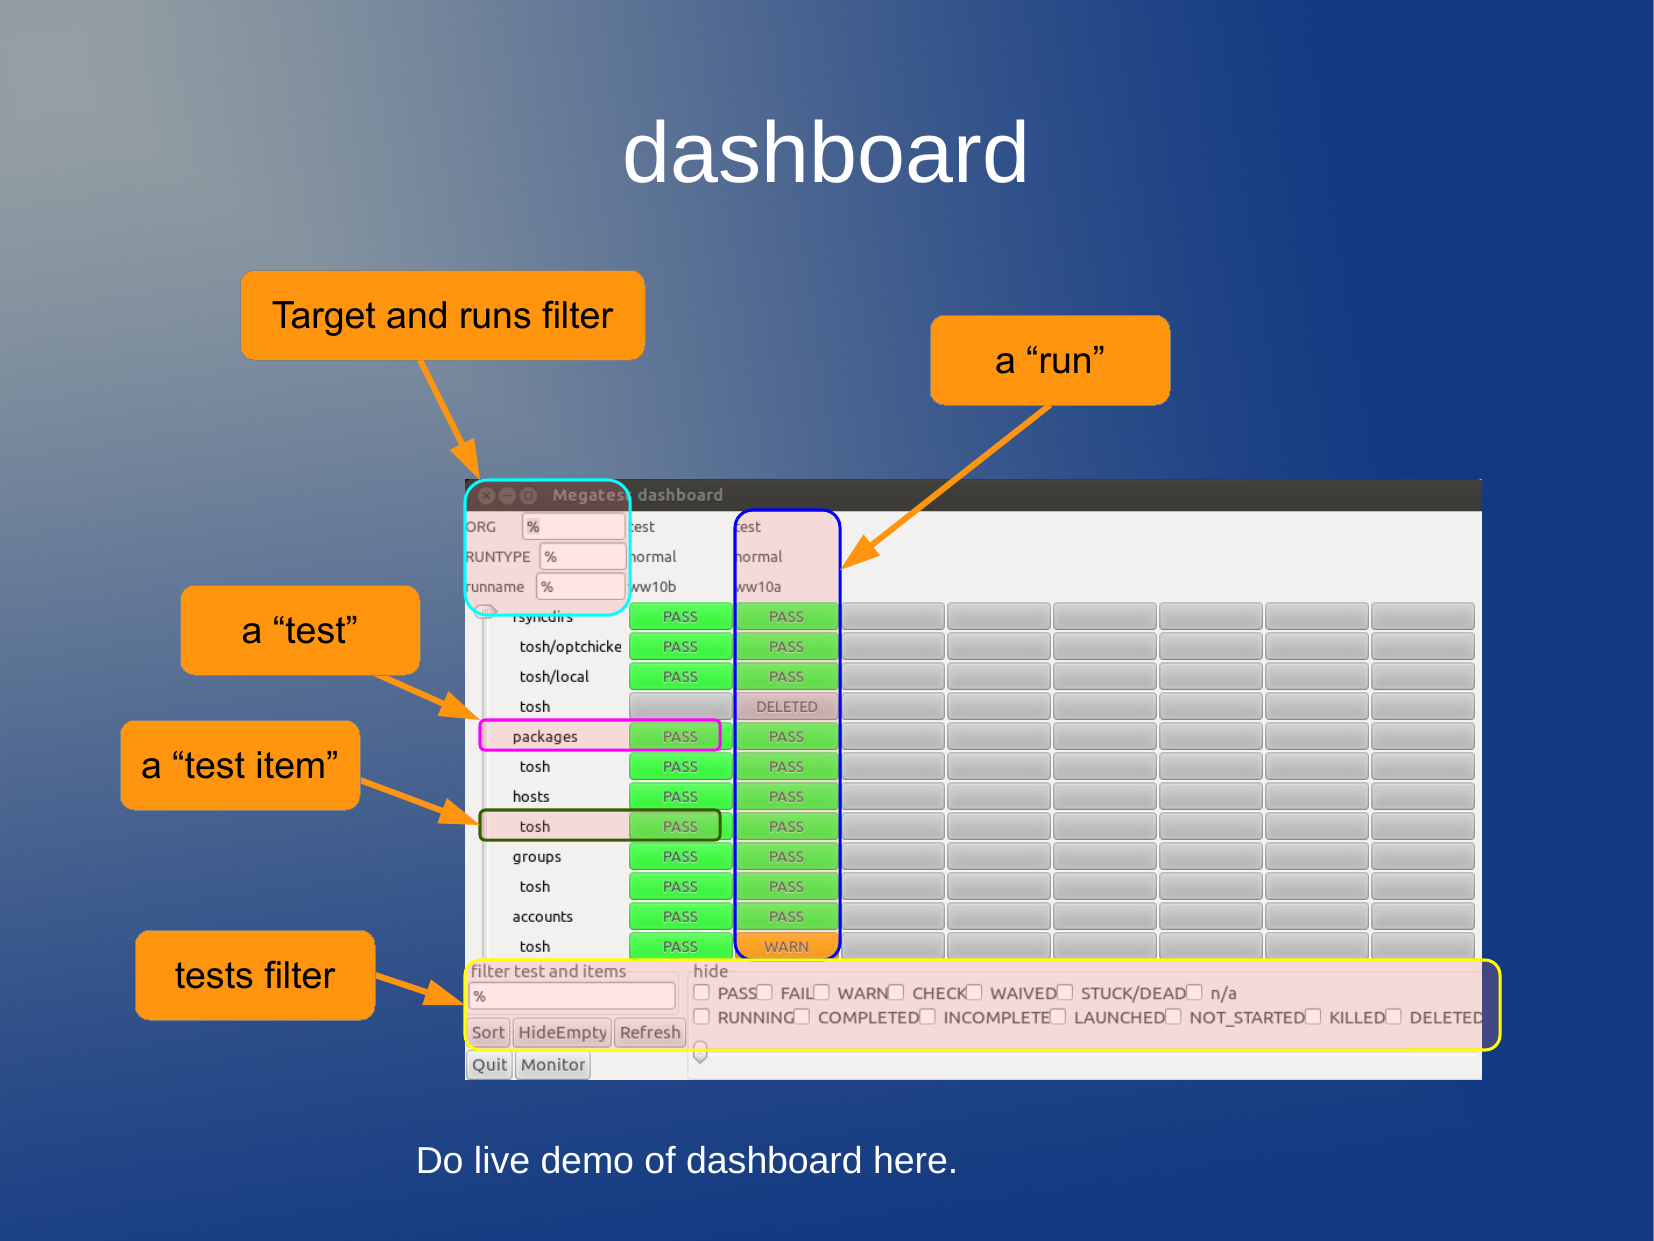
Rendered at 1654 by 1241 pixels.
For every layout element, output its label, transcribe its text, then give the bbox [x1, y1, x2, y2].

title dashboard [82, 49, 1571, 257]
text_box a “test item” [120, 720, 361, 811]
text_box tests filter [135, 930, 376, 1021]
text_box Target and runs filter [240, 270, 646, 361]
text_box [480, 810, 721, 841]
text_box [465, 480, 631, 616]
picture [0, 0, 1654, 1241]
text_box a “run” [930, 315, 1171, 406]
text_box [480, 720, 721, 751]
text_box a “test” [180, 585, 421, 676]
list Do live demo of dashboard here. [345, 1140, 1434, 1216]
text_box [465, 510, 1501, 1051]
